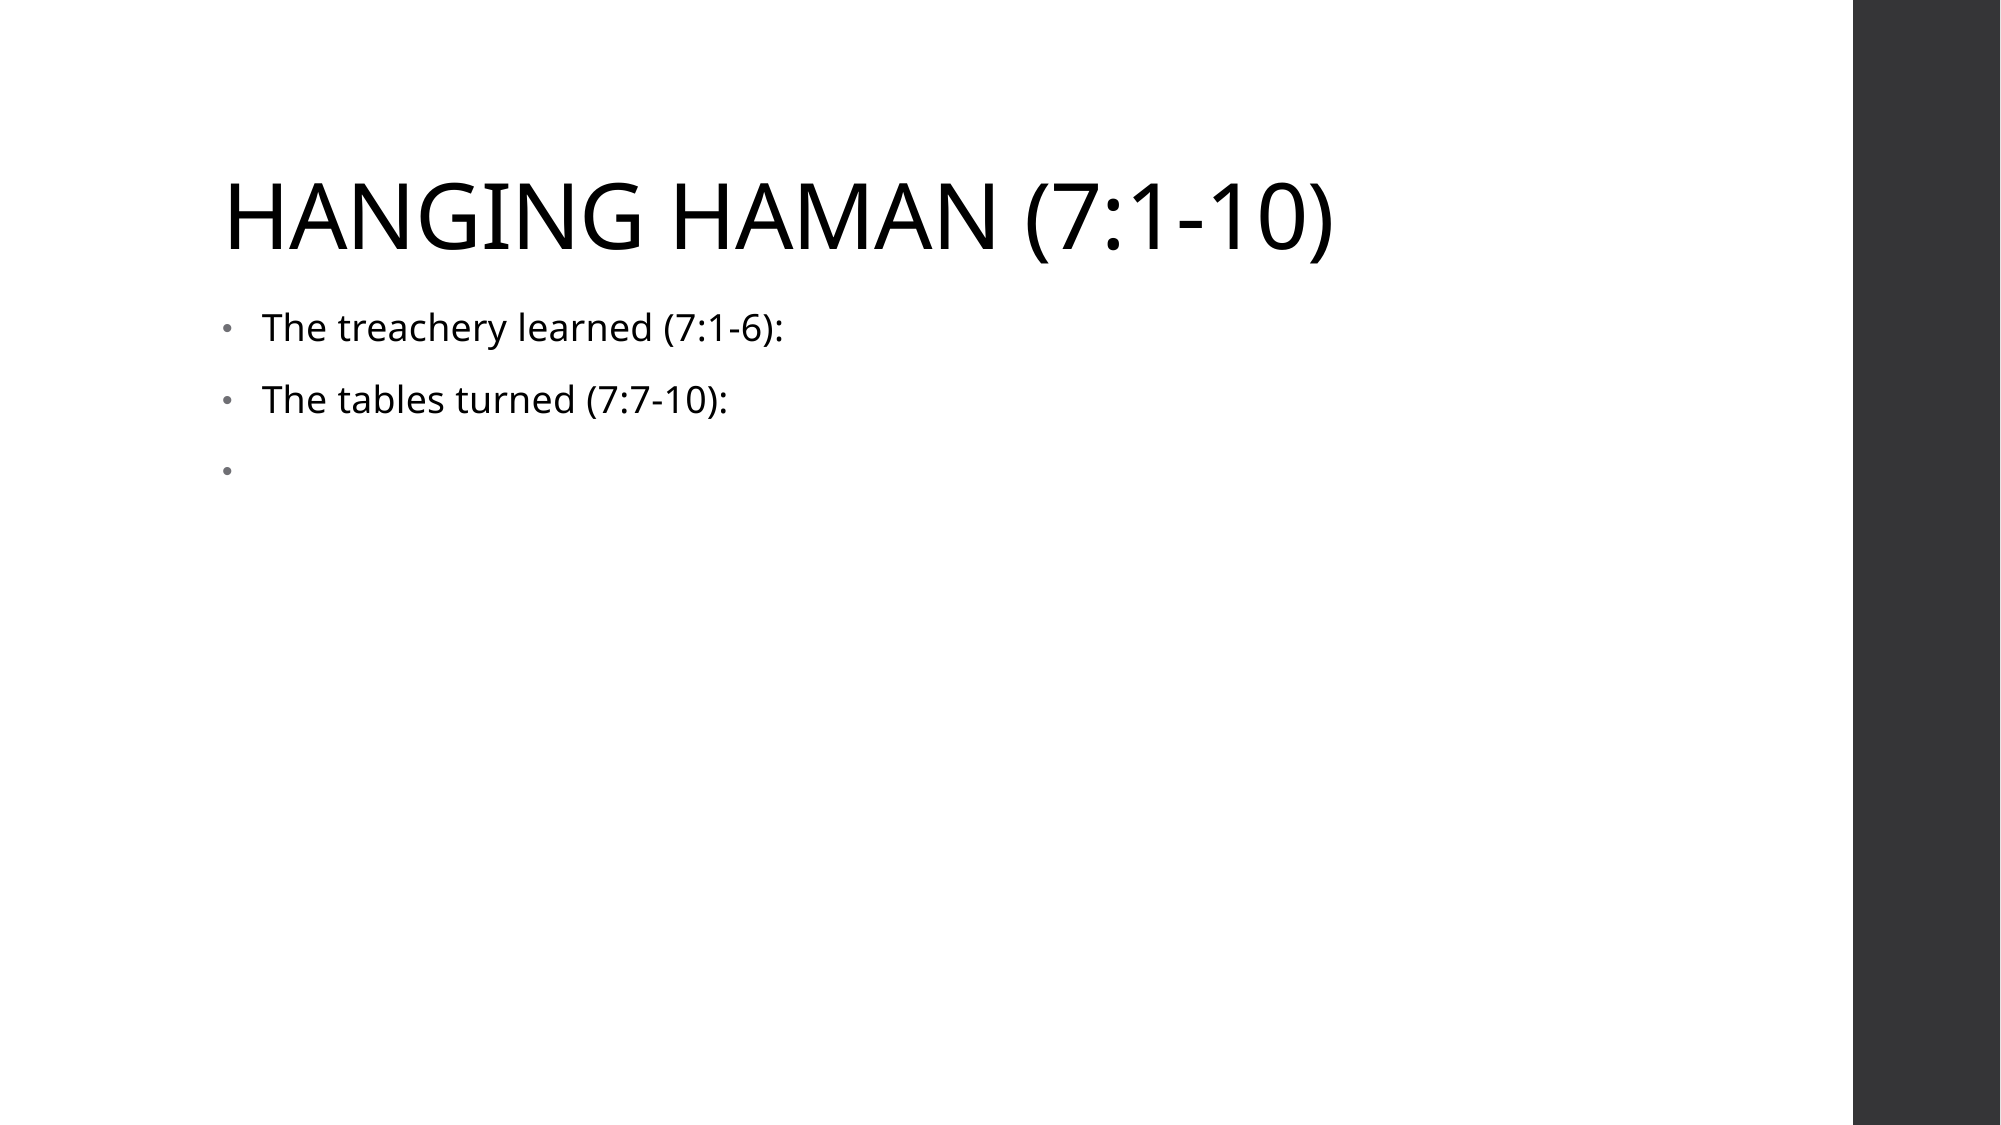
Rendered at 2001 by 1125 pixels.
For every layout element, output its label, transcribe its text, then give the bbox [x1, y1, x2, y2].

title HANGING HAMAN (7:1-10) [206, 60, 1797, 278]
list The treachery learned (7:1-6): The tables turned (7:7-10): [206, 299, 1617, 1014]
